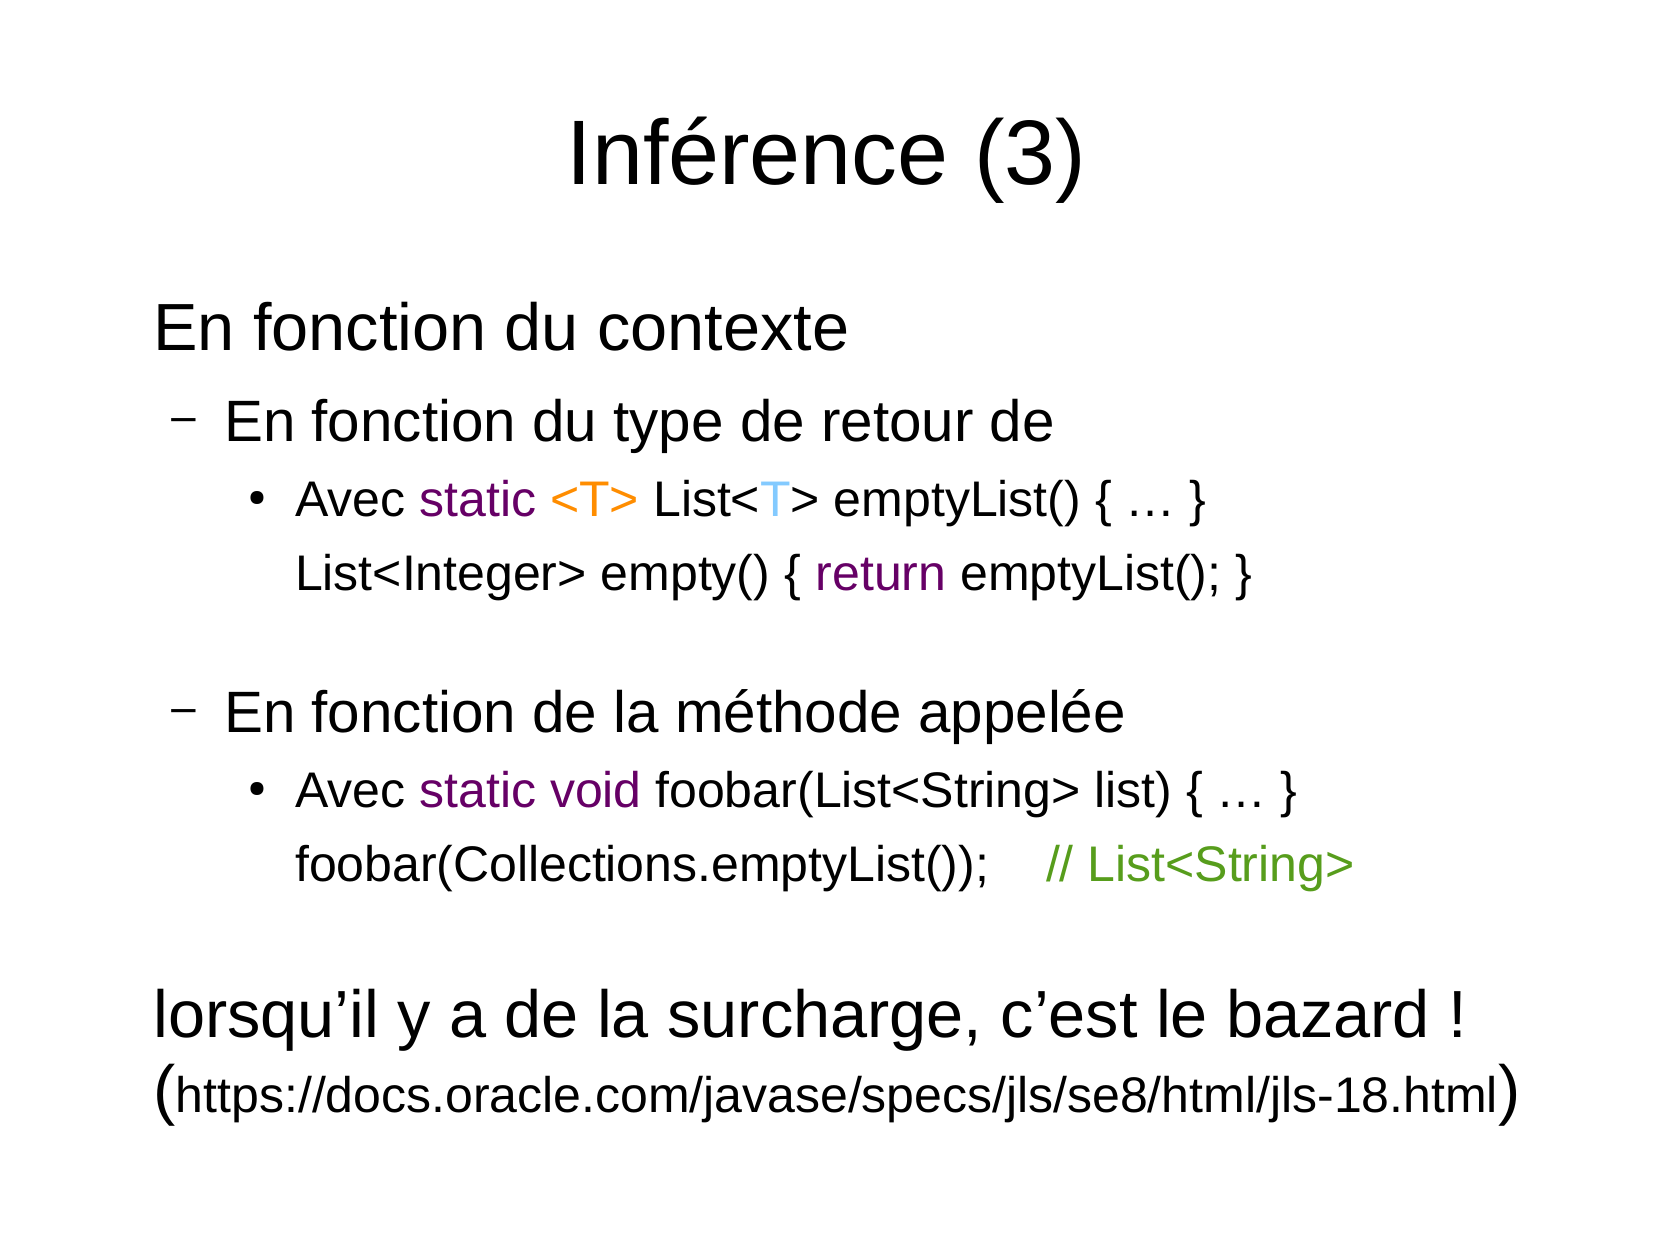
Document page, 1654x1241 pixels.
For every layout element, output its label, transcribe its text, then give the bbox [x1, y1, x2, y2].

list En fonction du contexte En fonction du type de retour de Avec static <T> List<T> emptyList() { … } List<Integer> empty() { return emptyList(); } En fonction de la méthode appelée Avec static void foobar(List<String> list) { … } foobar(Collections.emptyList()); // List<String> lorsqu’il y a de la surcharge, c’est le bazard ! (https://docs.oracle.com/javase/specs/jls/se8/html/jls-18.html) [82, 290, 1571, 1156]
title Inférence (3) [82, 49, 1571, 257]
